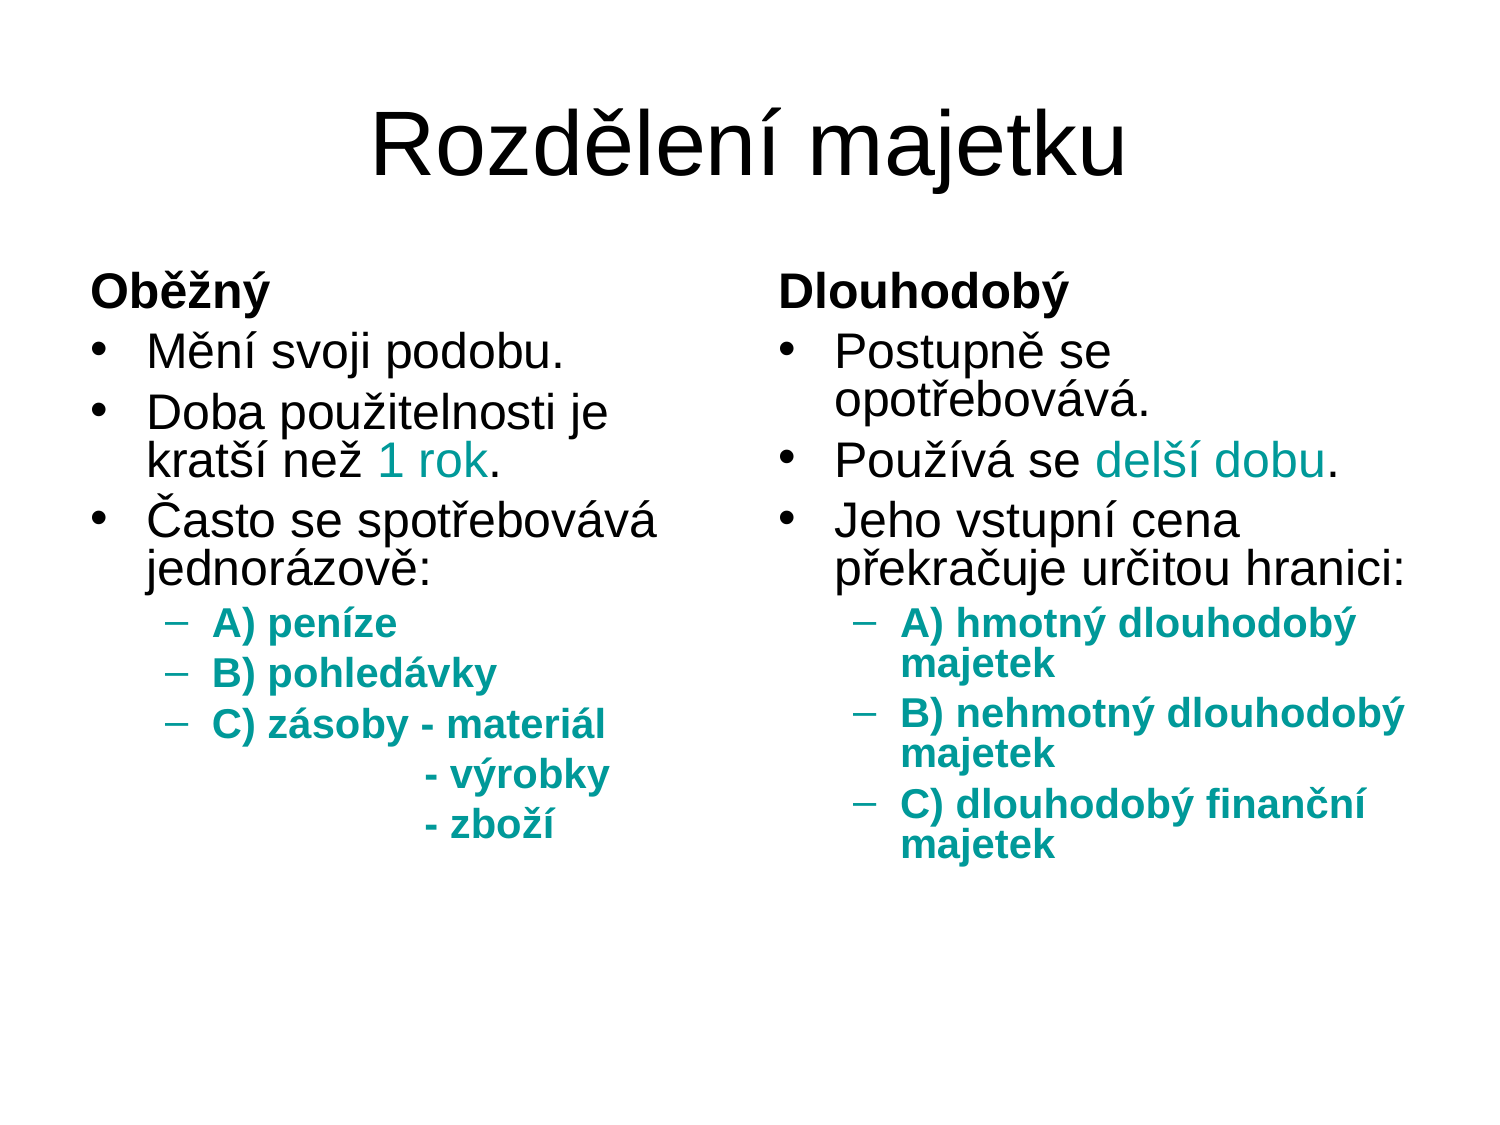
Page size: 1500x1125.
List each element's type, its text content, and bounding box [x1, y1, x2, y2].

title Rozdělení majetku [75, 45, 1426, 233]
list Oběžný Mění svoji podobu. Doba použitelnosti je kratší než 1 rok. Často se spotřebovává jednorázově: A) peníze B) pohledávky C) zásoby - materiál - výrobky - zboží [74, 262, 737, 1006]
list Dlouhodobý Postupně se opotřebovává. Používá se delší dobu. Jeho vstupní cena překračuje určitou hranici: A) hmotný dlouhodobý majetek B) nehmotný dlouhodobý majetek C) dlouhodobý finanční majetek [763, 262, 1425, 1006]
